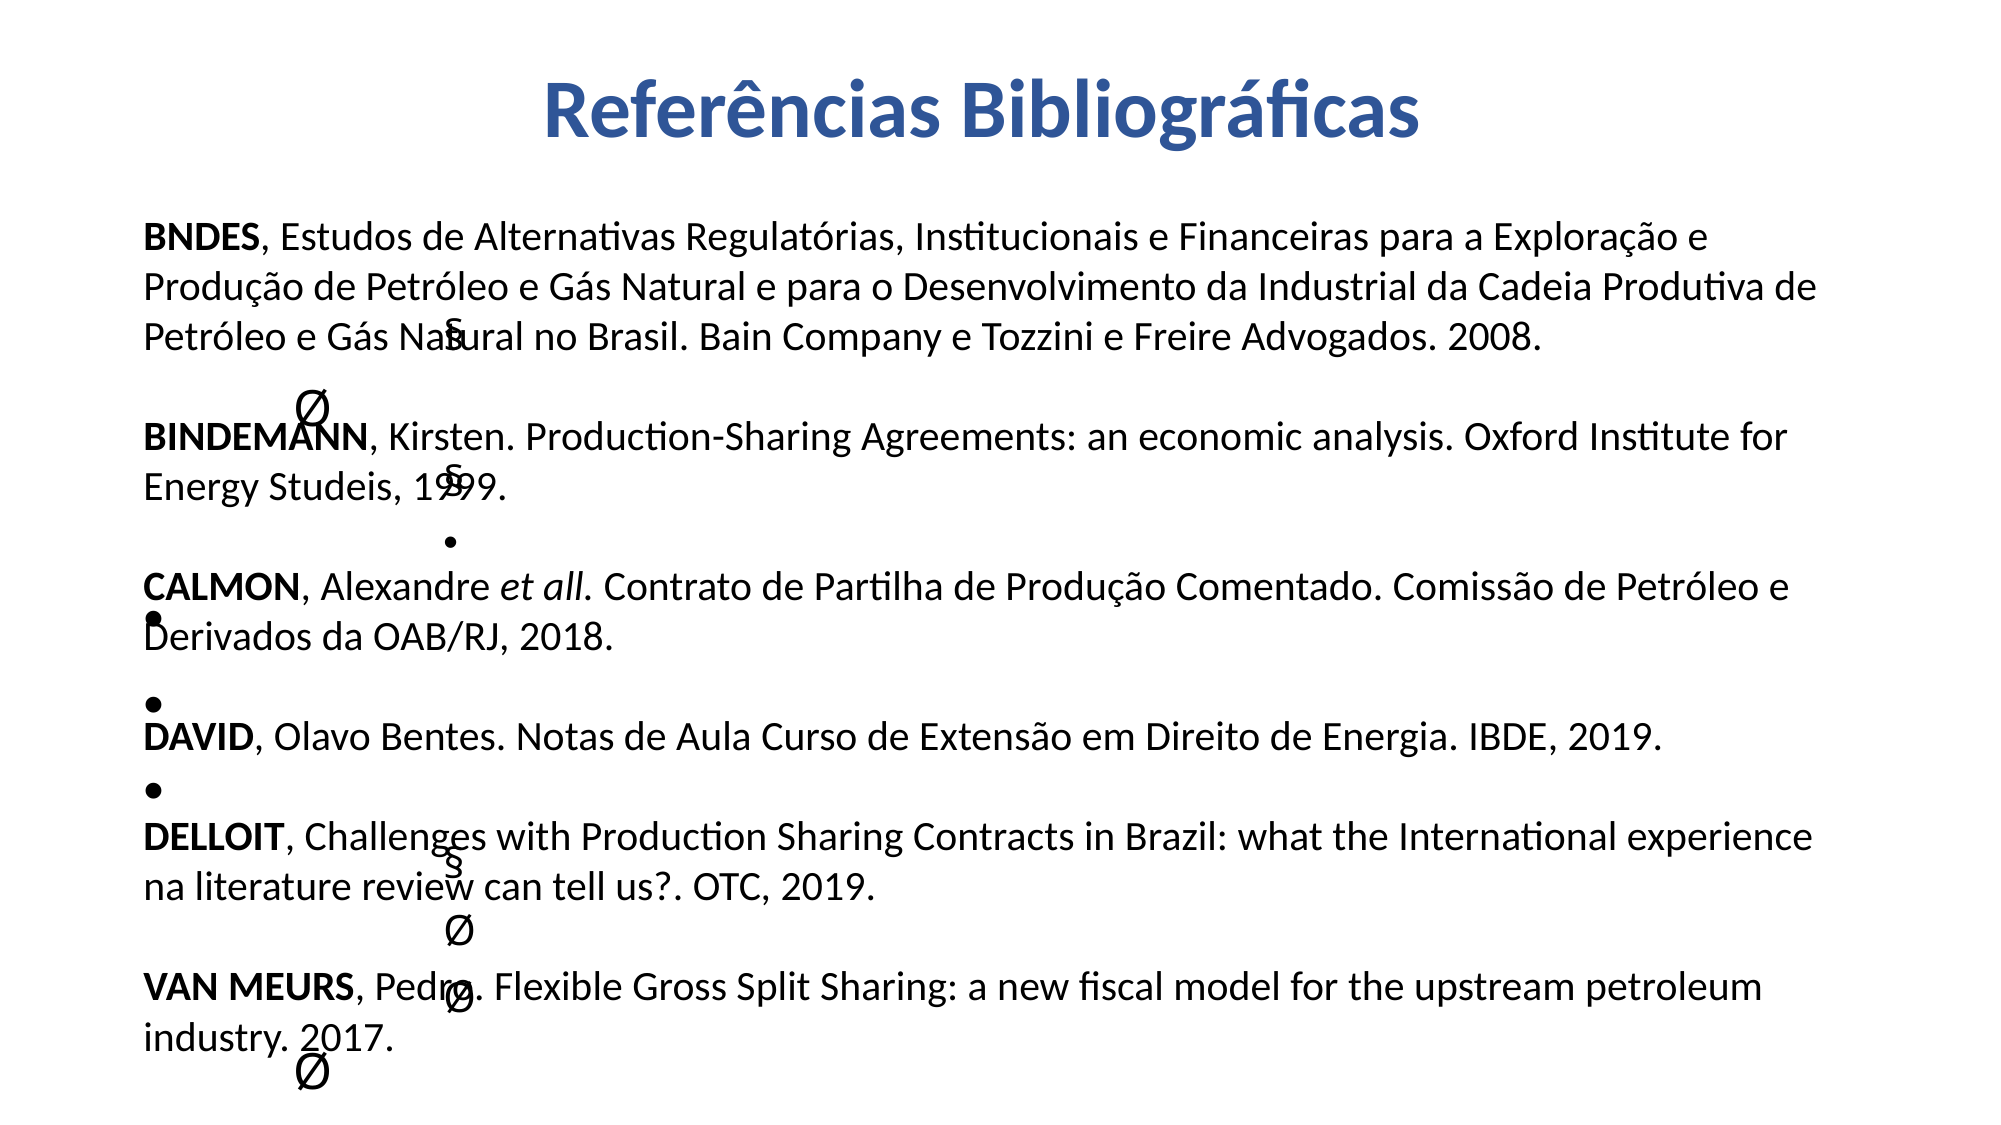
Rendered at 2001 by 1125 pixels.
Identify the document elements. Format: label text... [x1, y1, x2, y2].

text_box Referências Bibliográficas [49, 47, 1916, 164]
text_box BNDES, Estudos de Alternativas Regulatórias, Institucionais e Financeiras para a Exploração e Produção de Petróleo e Gás Natural e para o Desenvolvimento da Industrial da Cadeia Produtiva de Petróleo e Gás Natural no Brasil. Bain Company e Tozzini e Freire Advogados. 2008. BINDEMANN, Kirsten. Production-Sharing Agreements: an economic analysis. Oxford Institute for Energy Studeis, 1999. CALMON, Alexandre et all. Contrato de Partilha de Produção Comentado. Comissão de Petróleo e Derivados da OAB/RJ, 2018. DAVID, Olavo Bentes. Notas de Aula Curso de Extensão em Direito de Energia. IBDE, 2019. DELLOIT, Challenges with Production Sharing Contracts in Brazil: what the International experience na literature review can tell us?. OTC, 2019. VAN MEURS, Pedro. Flexible Gross Split Sharing: a new fiscal model for the upstream petroleum industry. 2017. [128, 201, 1854, 1125]
